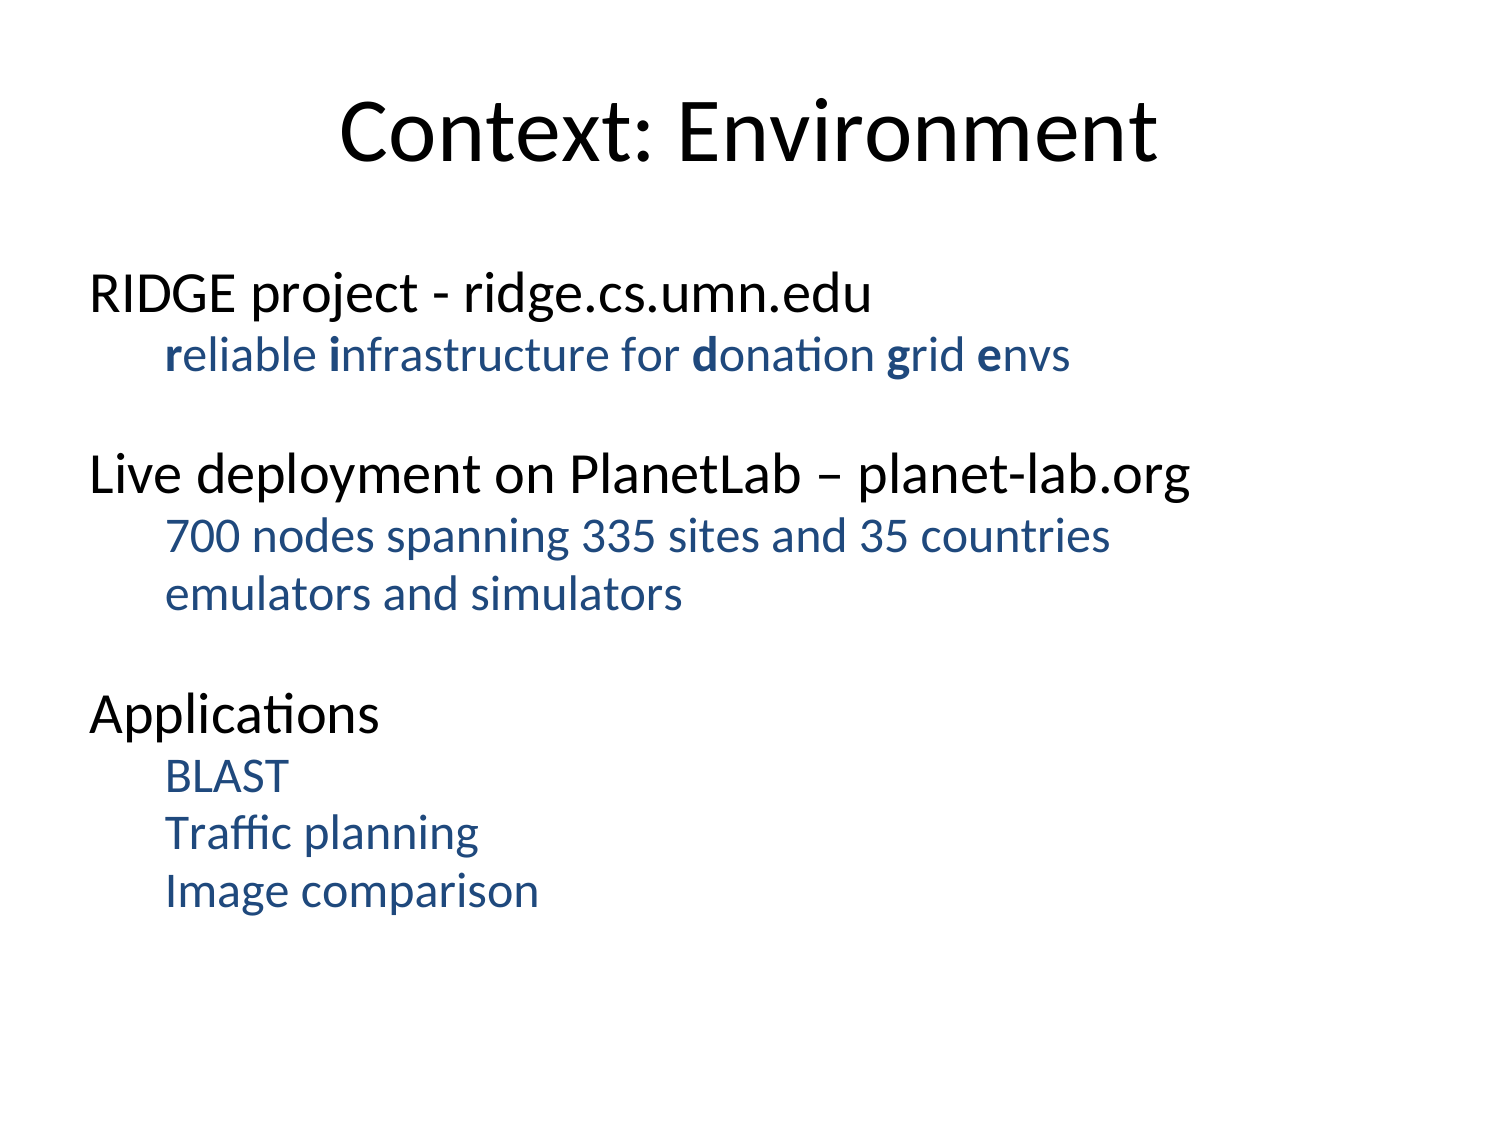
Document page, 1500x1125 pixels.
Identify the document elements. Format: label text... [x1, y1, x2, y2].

list RIDGE project - ridge.cs.umn.edu reliable infrastructure for donation grid envs Live deployment on PlanetLab – planet-lab.org 700 nodes spanning 335 sites and 35 countries emulators and simulators Applications BLAST Traffic planning Image comparison [74, 262, 1463, 1094]
title Context: Environment [75, 45, 1426, 233]
